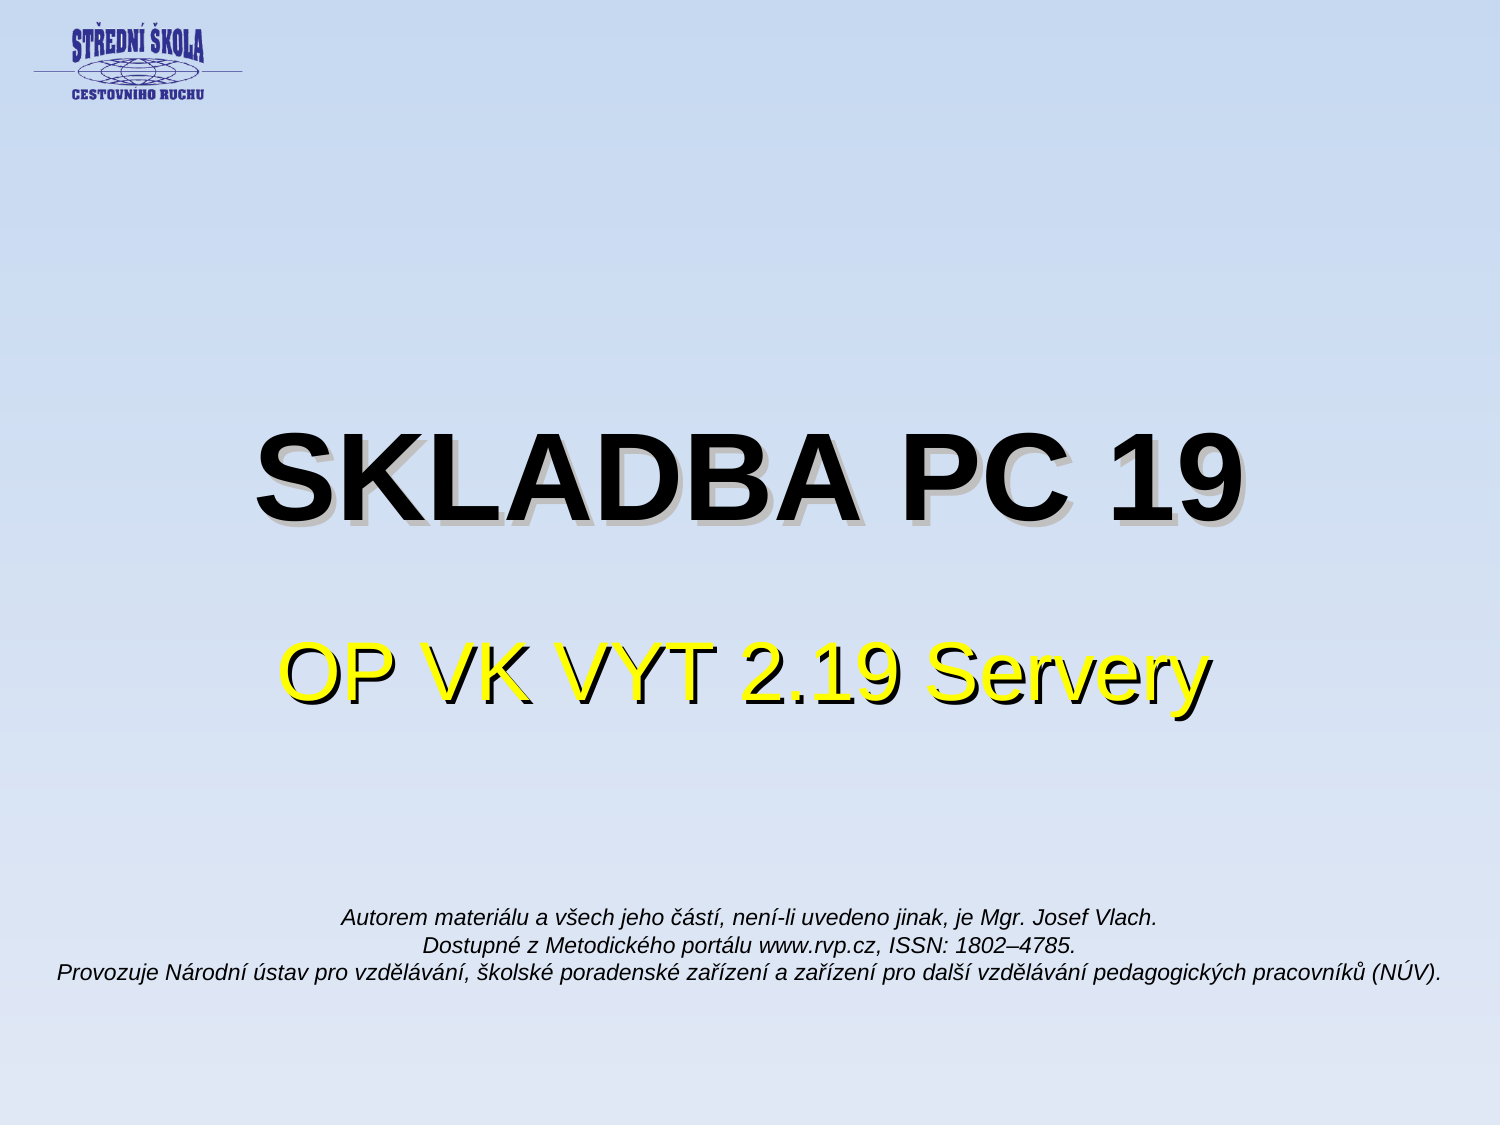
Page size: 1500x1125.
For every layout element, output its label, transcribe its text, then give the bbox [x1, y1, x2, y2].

text_box OP VK VYT 2.19 Servery [88, 609, 1400, 870]
title SKLADBA PC 19 [112, 349, 1388, 592]
text_box Autorem materiálu a všech jeho částí, není-li uvedeno jinak, je Mgr. Josef Vlach. Dostupné z Metodického portálu www.rvp.cz, ISSN: 1802–4785. Provozuje Národní ústav pro vzdělávání, školské poradenské zařízení a zařízení pro další vzdělávání pedagogických pracovníků (NÚV). [0, 895, 1500, 994]
picture [29, 18, 245, 108]
